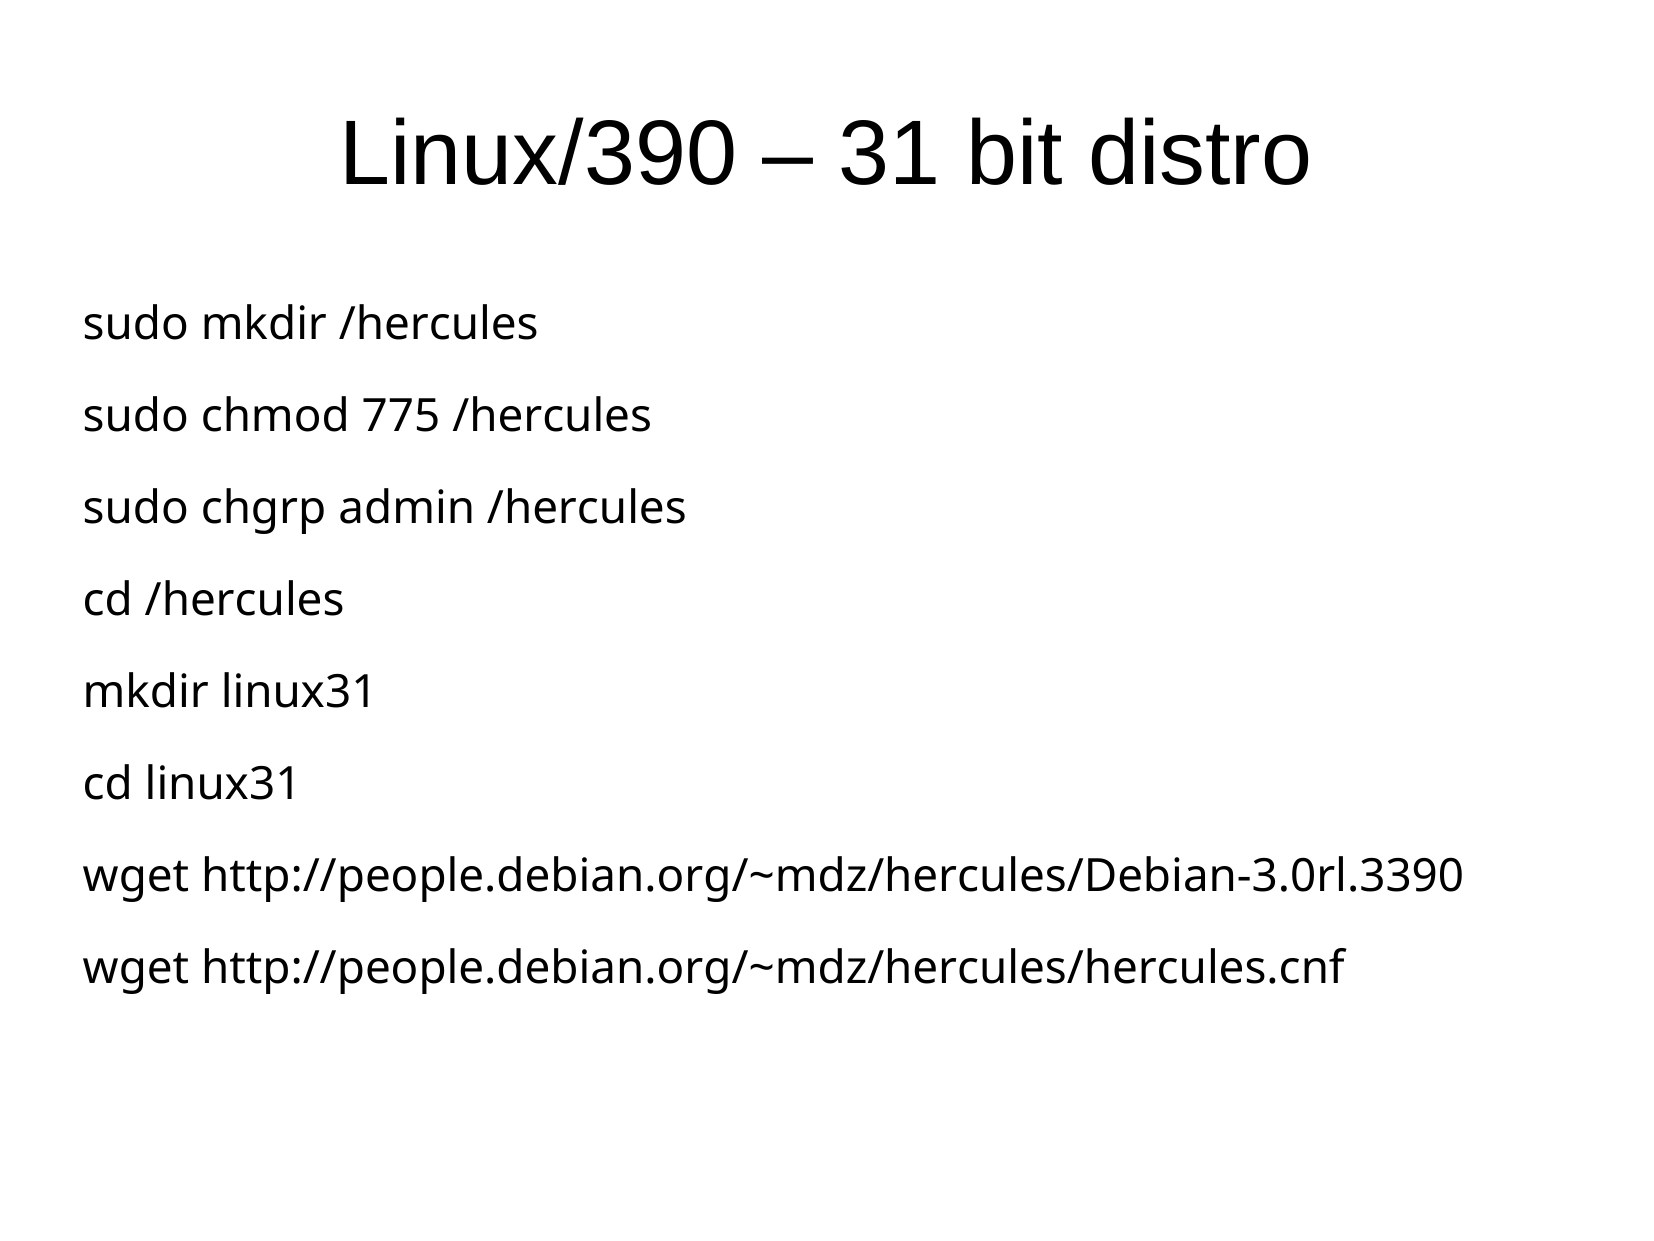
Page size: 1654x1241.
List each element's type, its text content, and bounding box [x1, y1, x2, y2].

list sudo mkdir /hercules sudo chmod 775 /hercules sudo chgrp admin /hercules cd /hercules mkdir linux31 cd linux31 wget http://people.debian.org/~mdz/hercules/Debian-3.0rl.3390 wget http://people.debian.org/~mdz/hercules/hercules.cnf [82, 290, 1571, 1109]
title Linux/390 – 31 bit distro [82, 49, 1571, 257]
